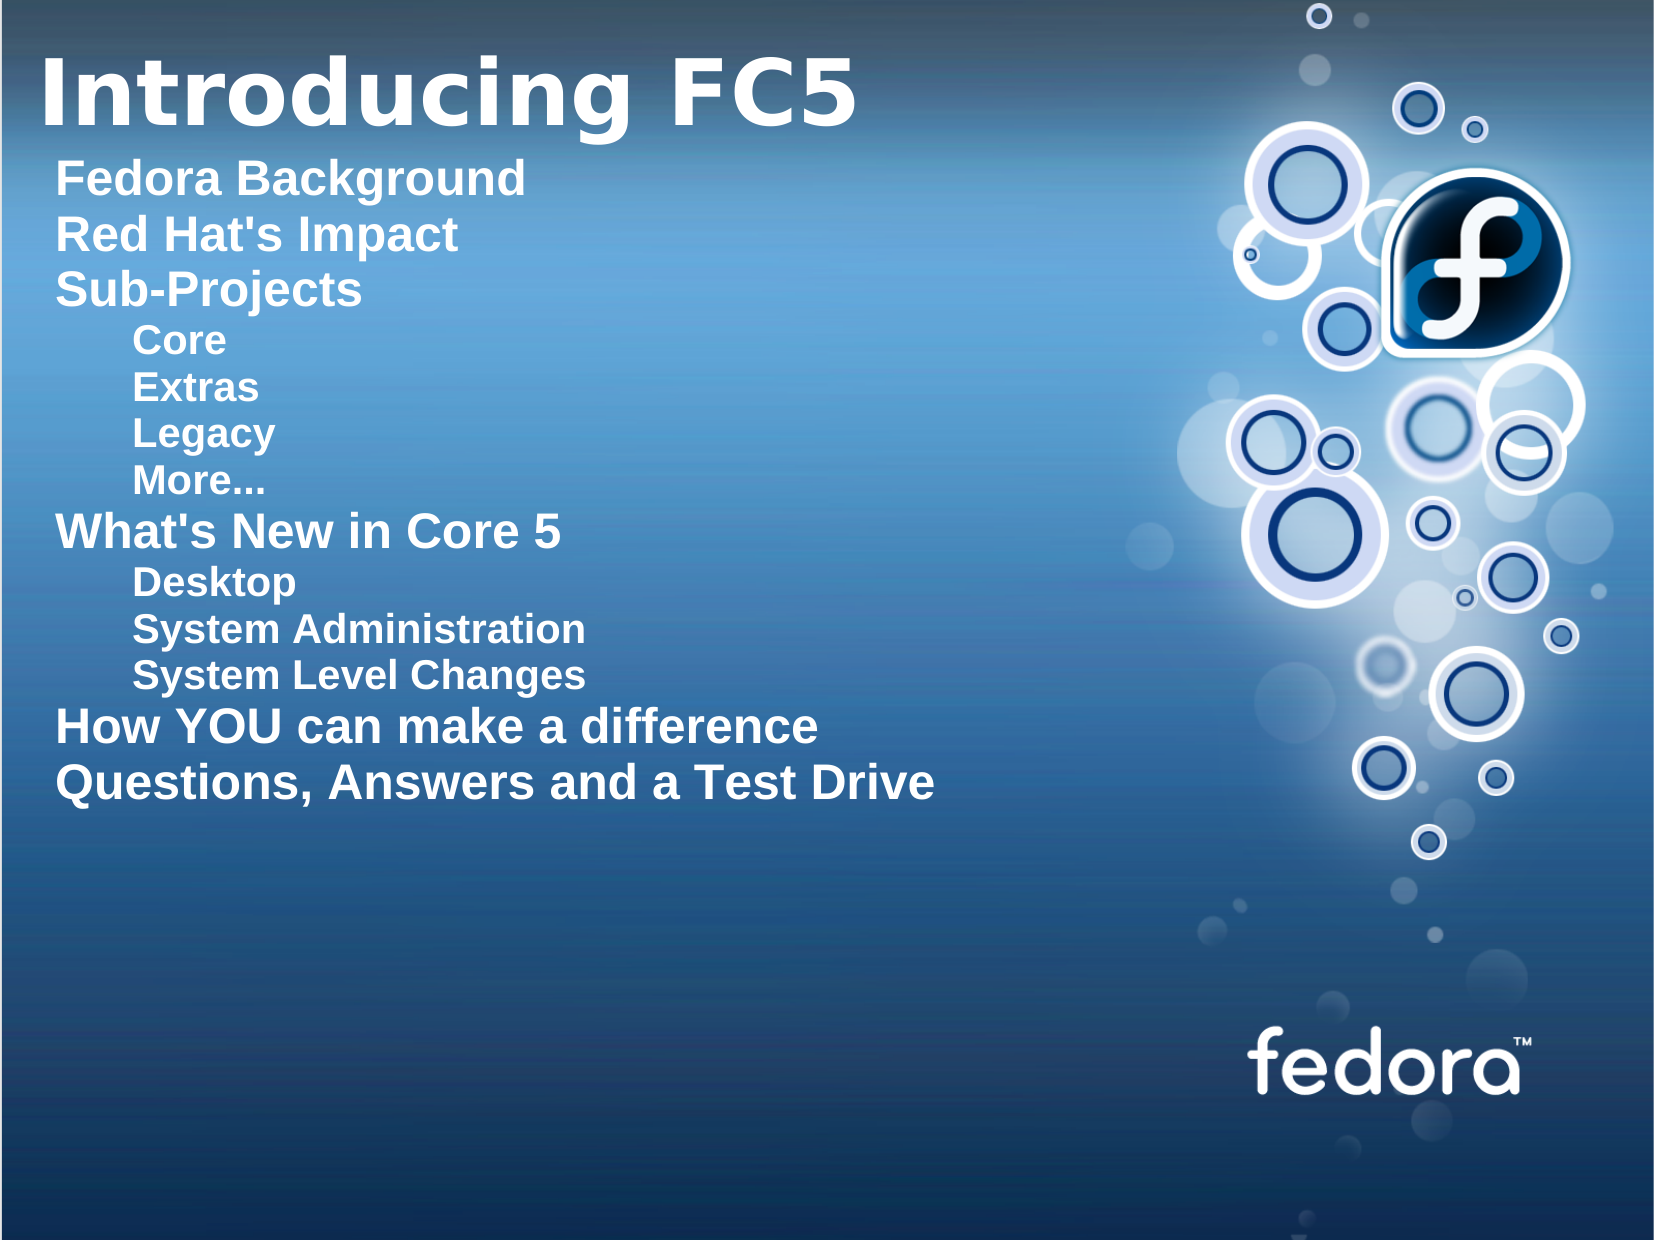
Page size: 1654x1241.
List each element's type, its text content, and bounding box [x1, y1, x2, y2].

picture [1, 0, 1654, 1240]
title Introducing FC5 [37, 37, 1201, 150]
list Fedora Background Red Hat's Impact Sub-Projects Core Extras Legacy More... What's New in Core 5 Desktop System Administration System Level Changes How YOU can make a difference Questions, Answers and a Test Drive [37, 150, 1201, 1201]
